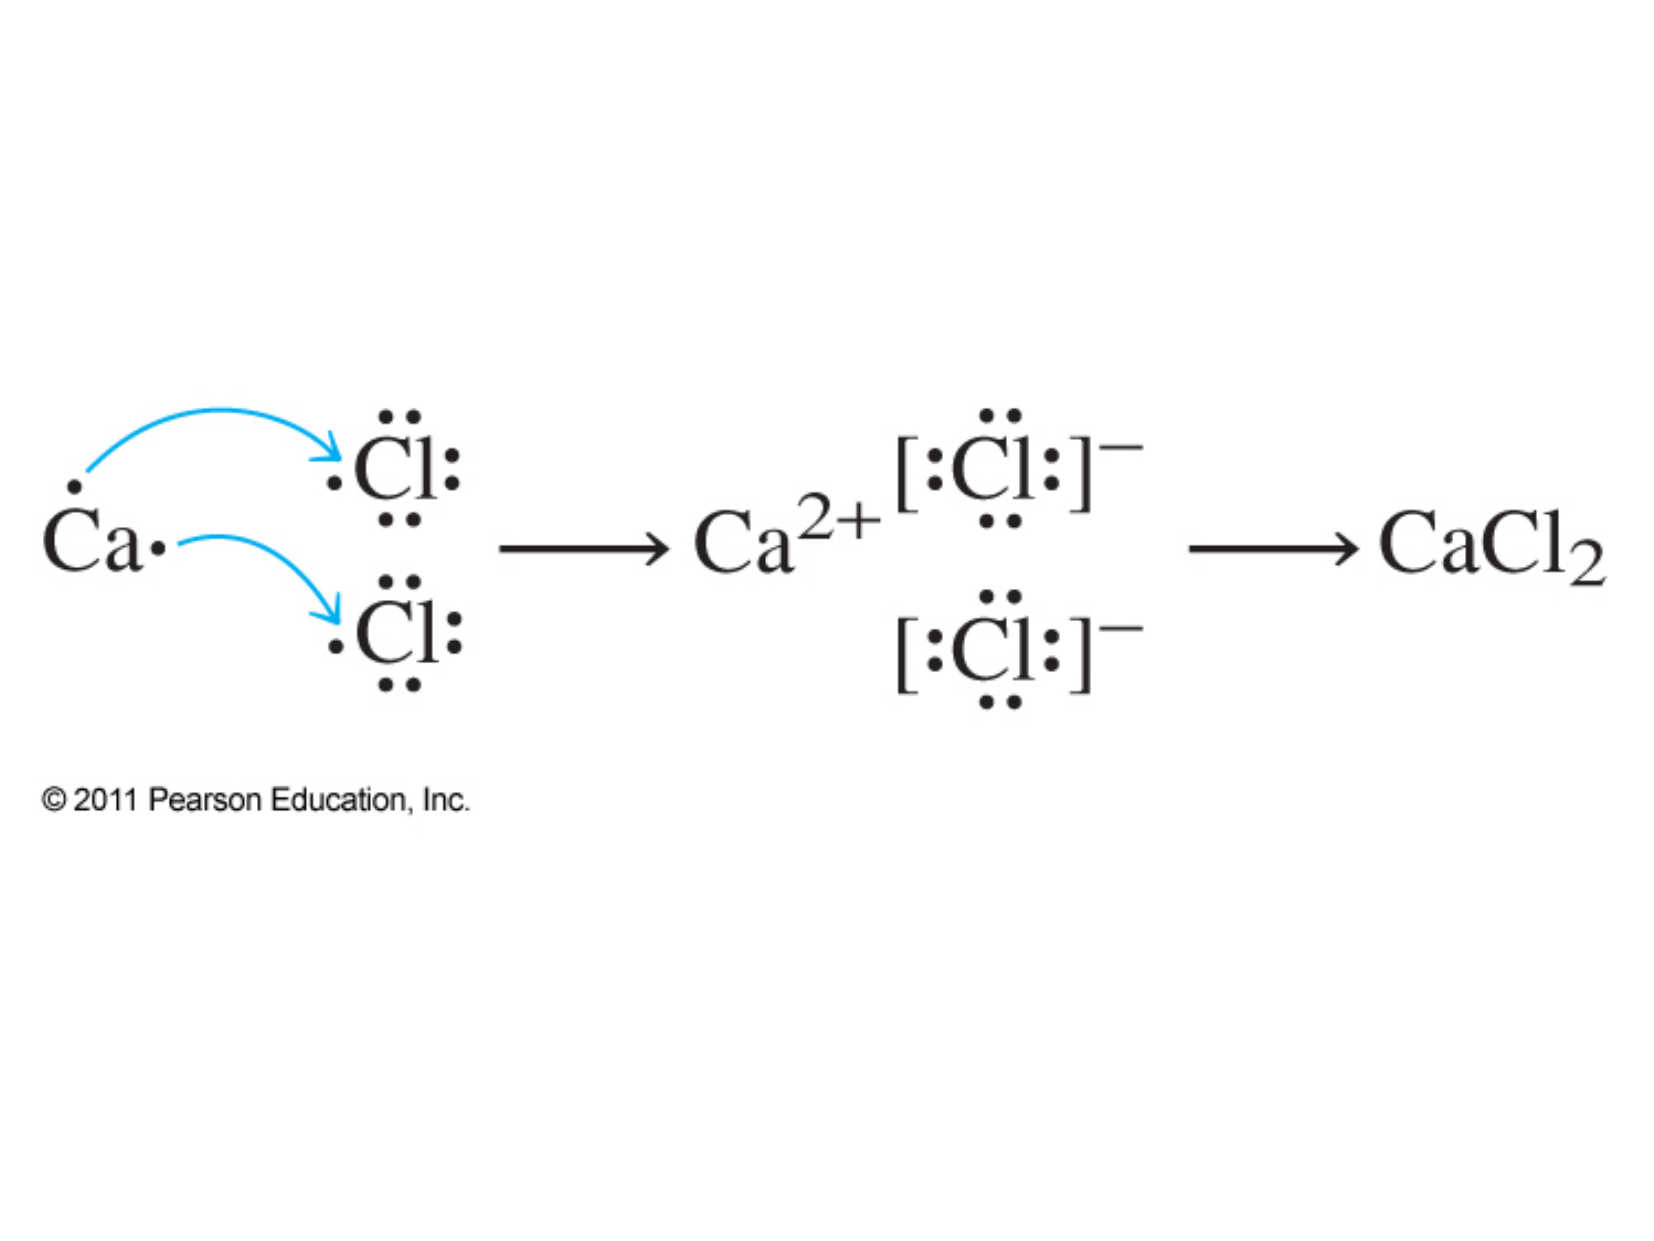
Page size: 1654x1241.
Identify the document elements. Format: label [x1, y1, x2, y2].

picture [0, 356, 1654, 884]
